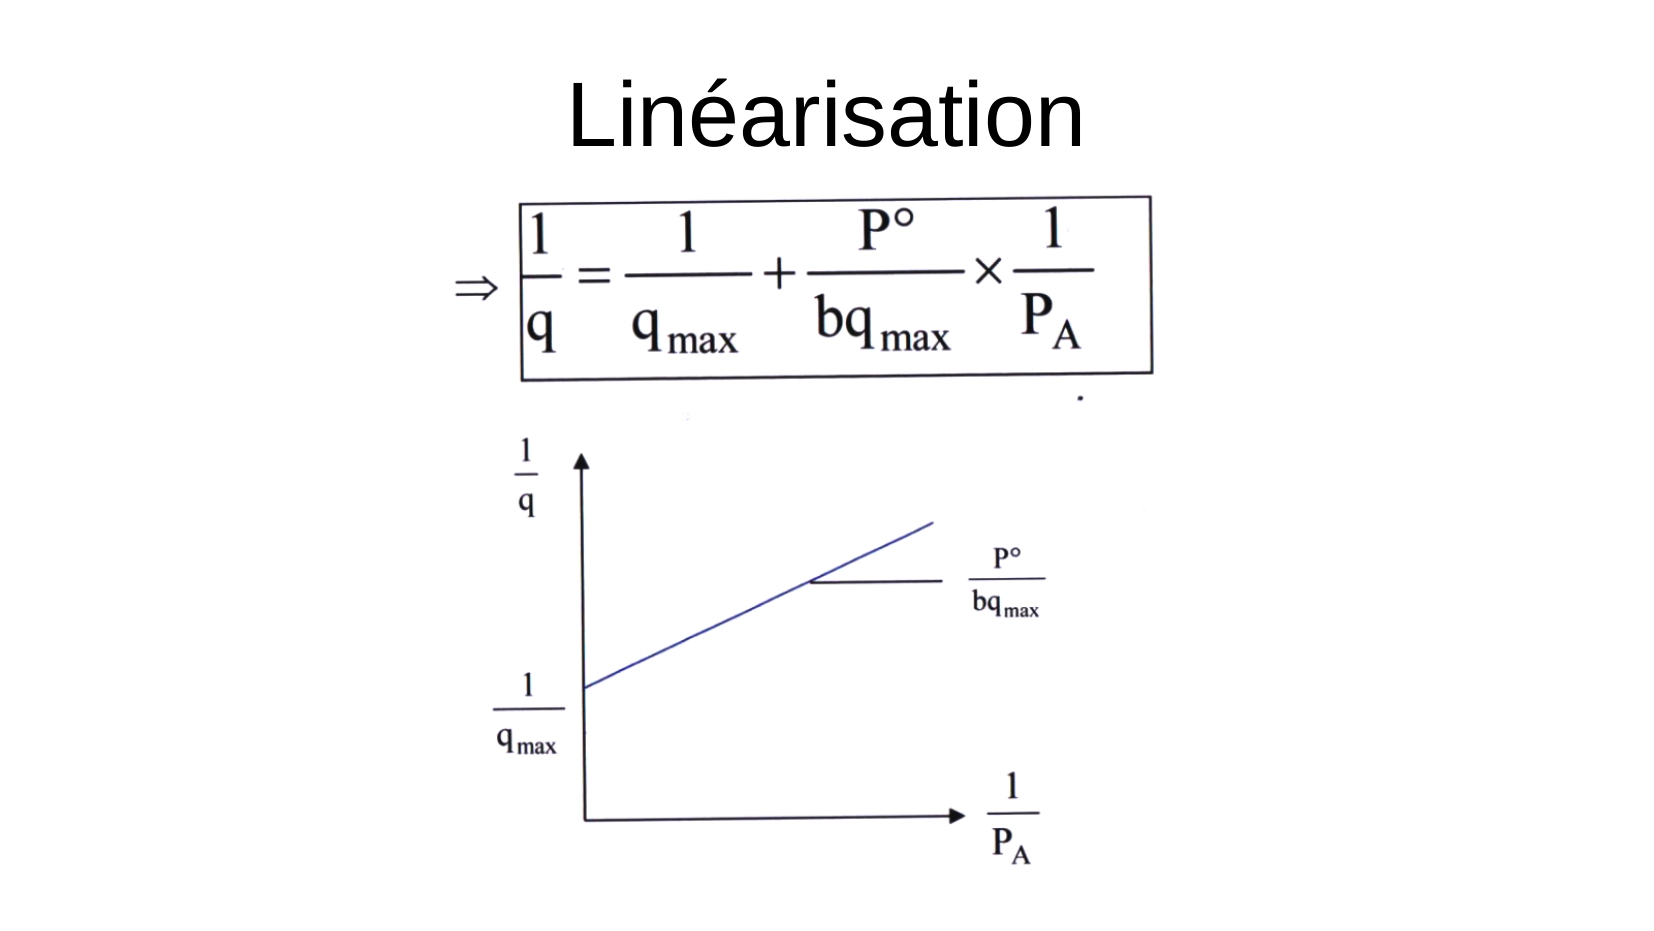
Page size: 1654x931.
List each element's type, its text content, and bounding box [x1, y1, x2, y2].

title Linéarisation [82, 37, 1571, 193]
picture [401, 172, 1317, 886]
